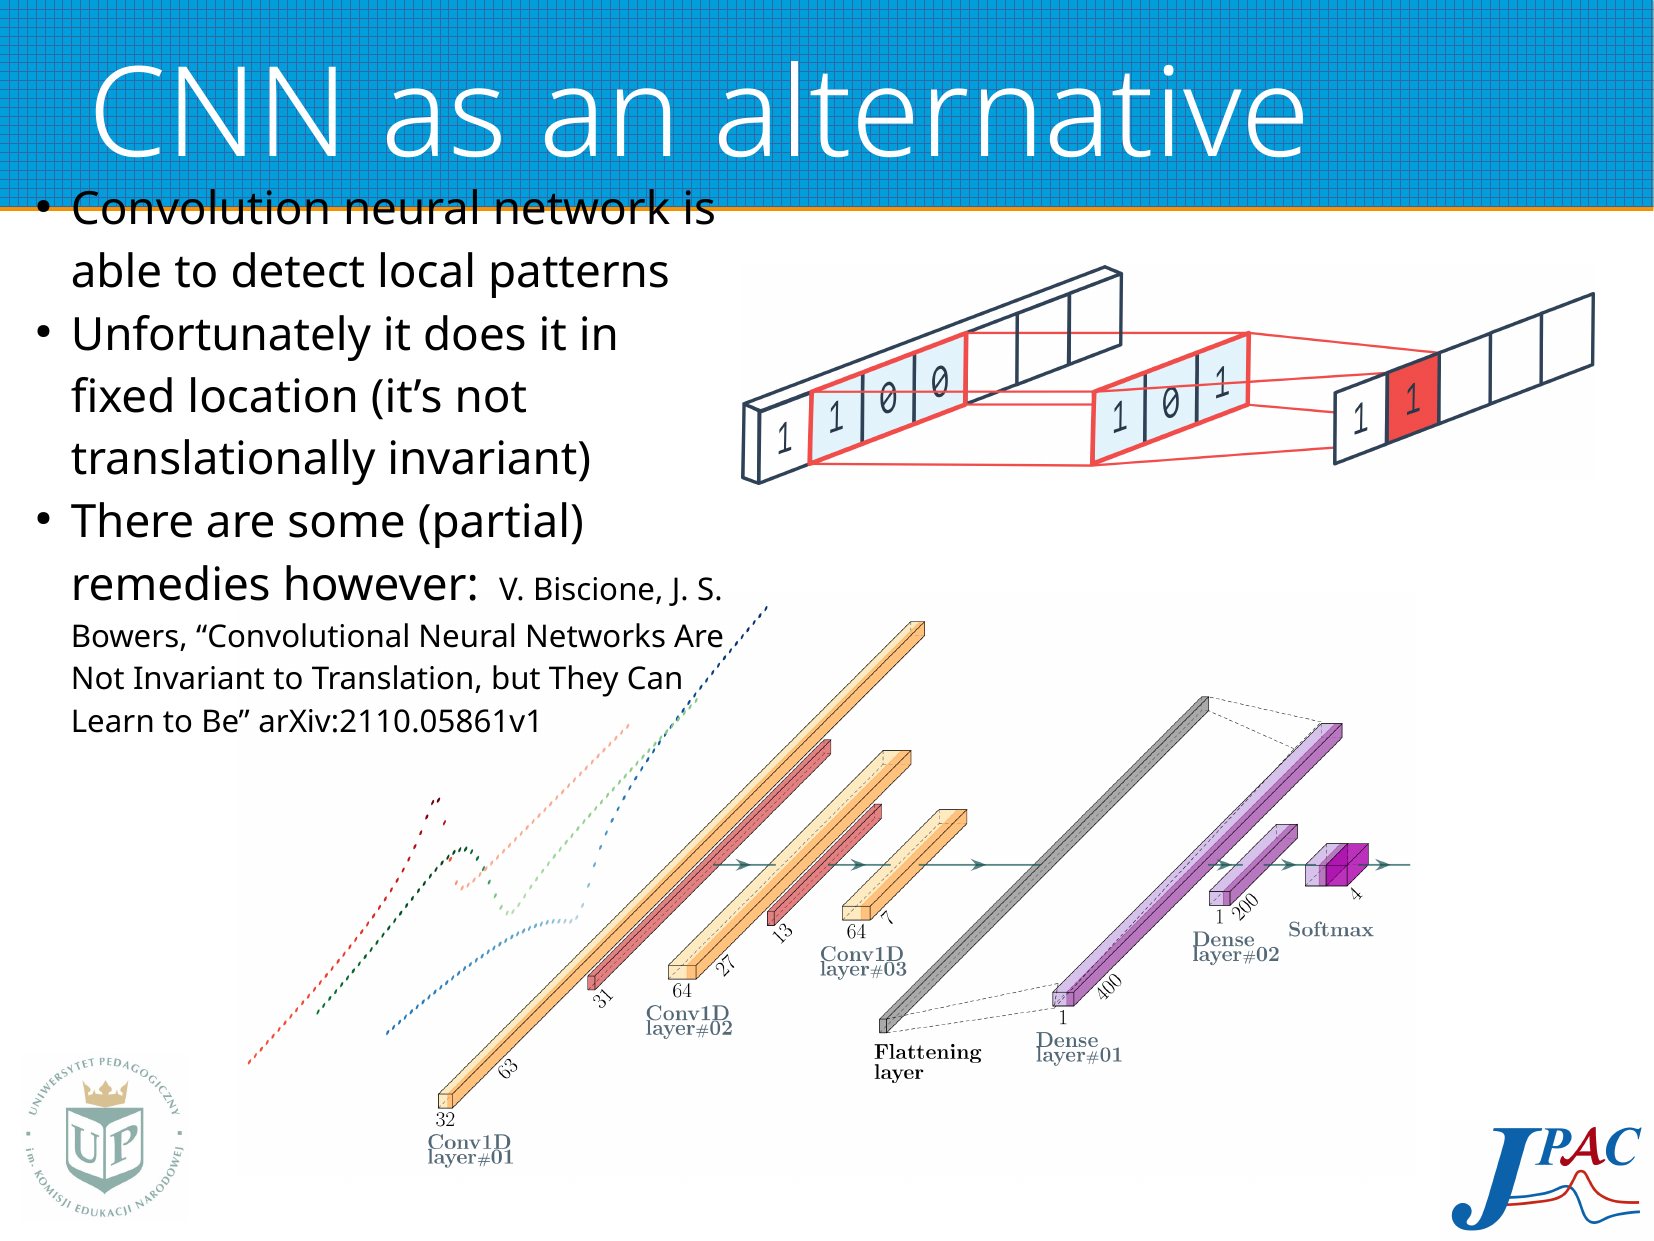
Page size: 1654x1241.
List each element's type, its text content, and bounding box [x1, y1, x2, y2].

picture [1440, 1121, 1654, 1241]
picture [236, 590, 1418, 1183]
picture [459, 726, 469, 730]
picture [21, 1053, 188, 1221]
text_box Convolution neural network is able to detect local patterns Unfortunately it does it in fixed location (it’s not translationally invariant) There are some (partial) remedies however: V. Biscione, J. S. Bowers, “Convolutional Neural Networks Are Not Invariant to Translation, but They Can Learn to Be” arXiv:2110.05861v1 [29, 192, 742, 726]
title CNN as an alternative [88, 5, 1565, 193]
picture [742, 265, 1595, 485]
